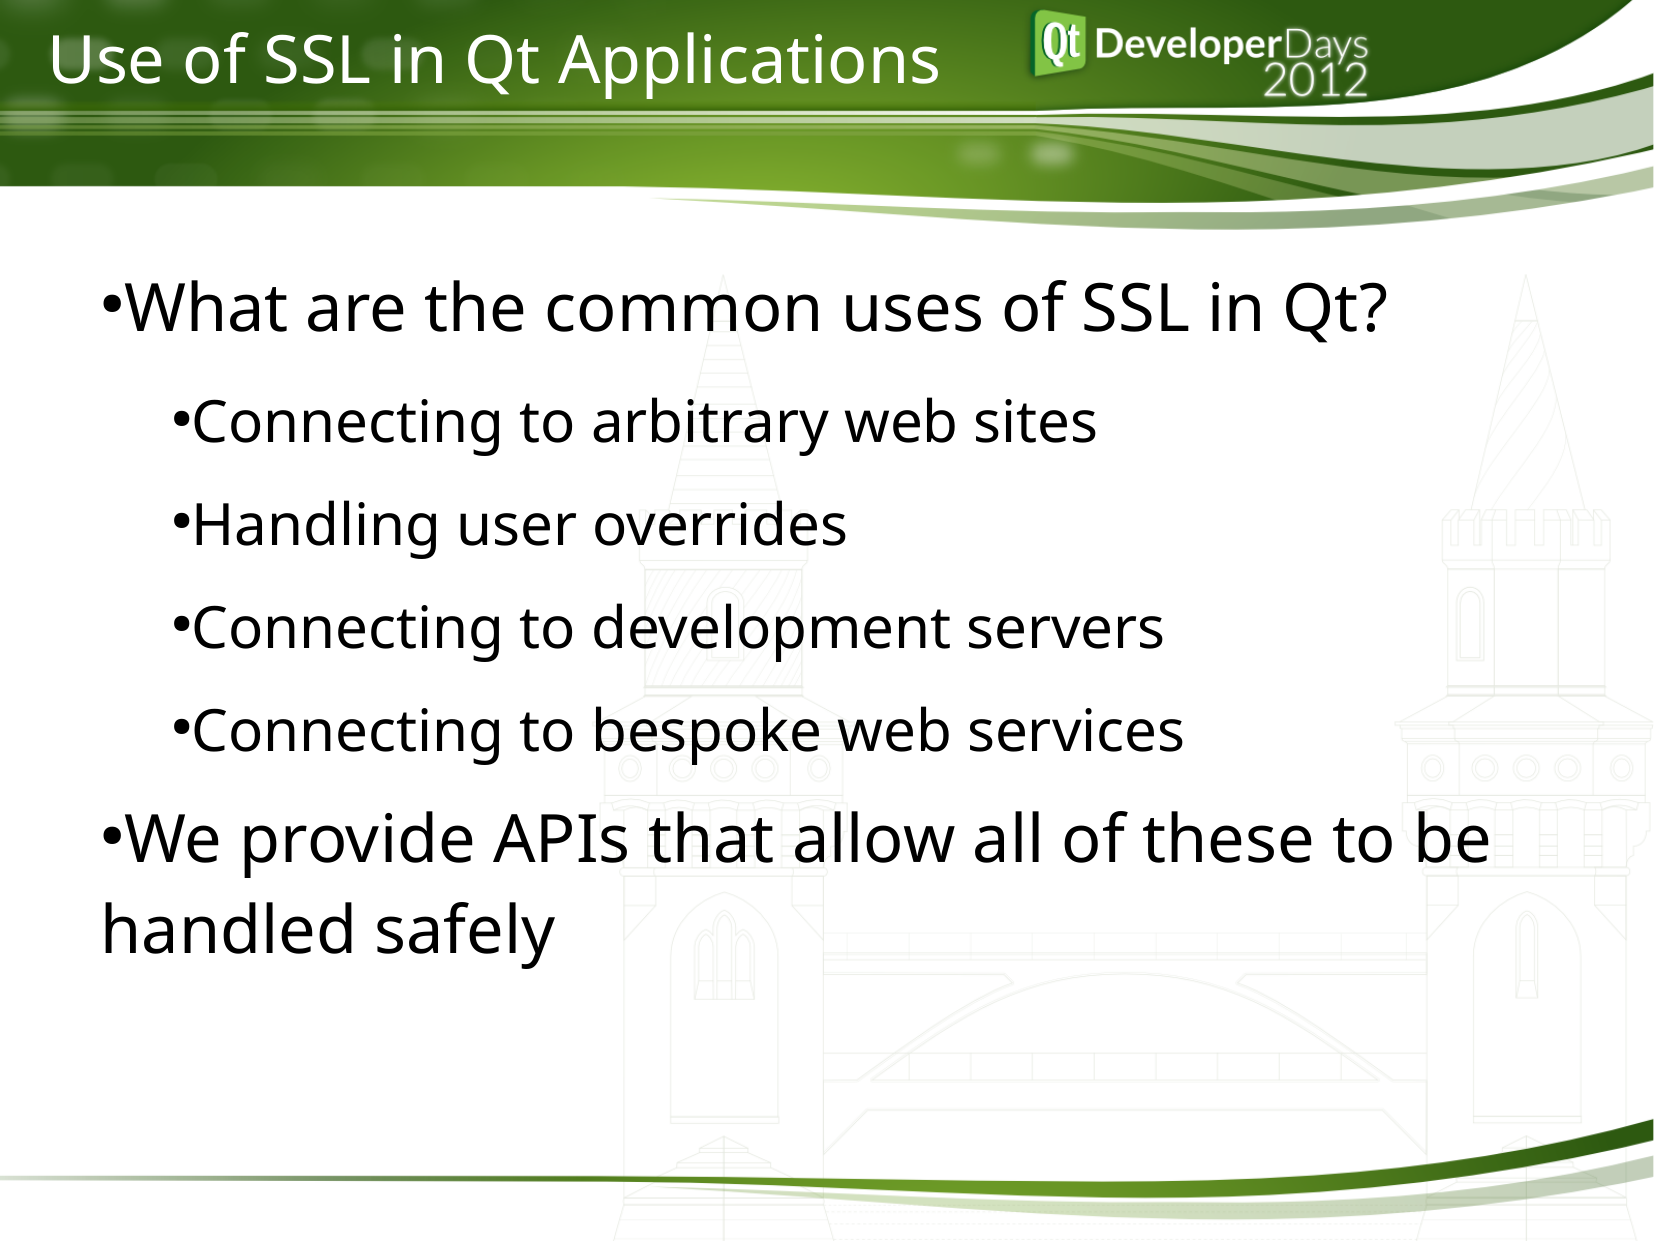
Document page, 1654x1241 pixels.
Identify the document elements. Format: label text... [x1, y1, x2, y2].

picture [0, 0, 1654, 1241]
title Use of SSL in Qt Applications [47, 11, 1028, 178]
list What are the common uses of SSL in Qt? Connecting to arbitrary web sites Handling user overrides Connecting to development servers Connecting to bespoke web services We provide APIs that allow all of these to be handled safely [82, 259, 1538, 1079]
